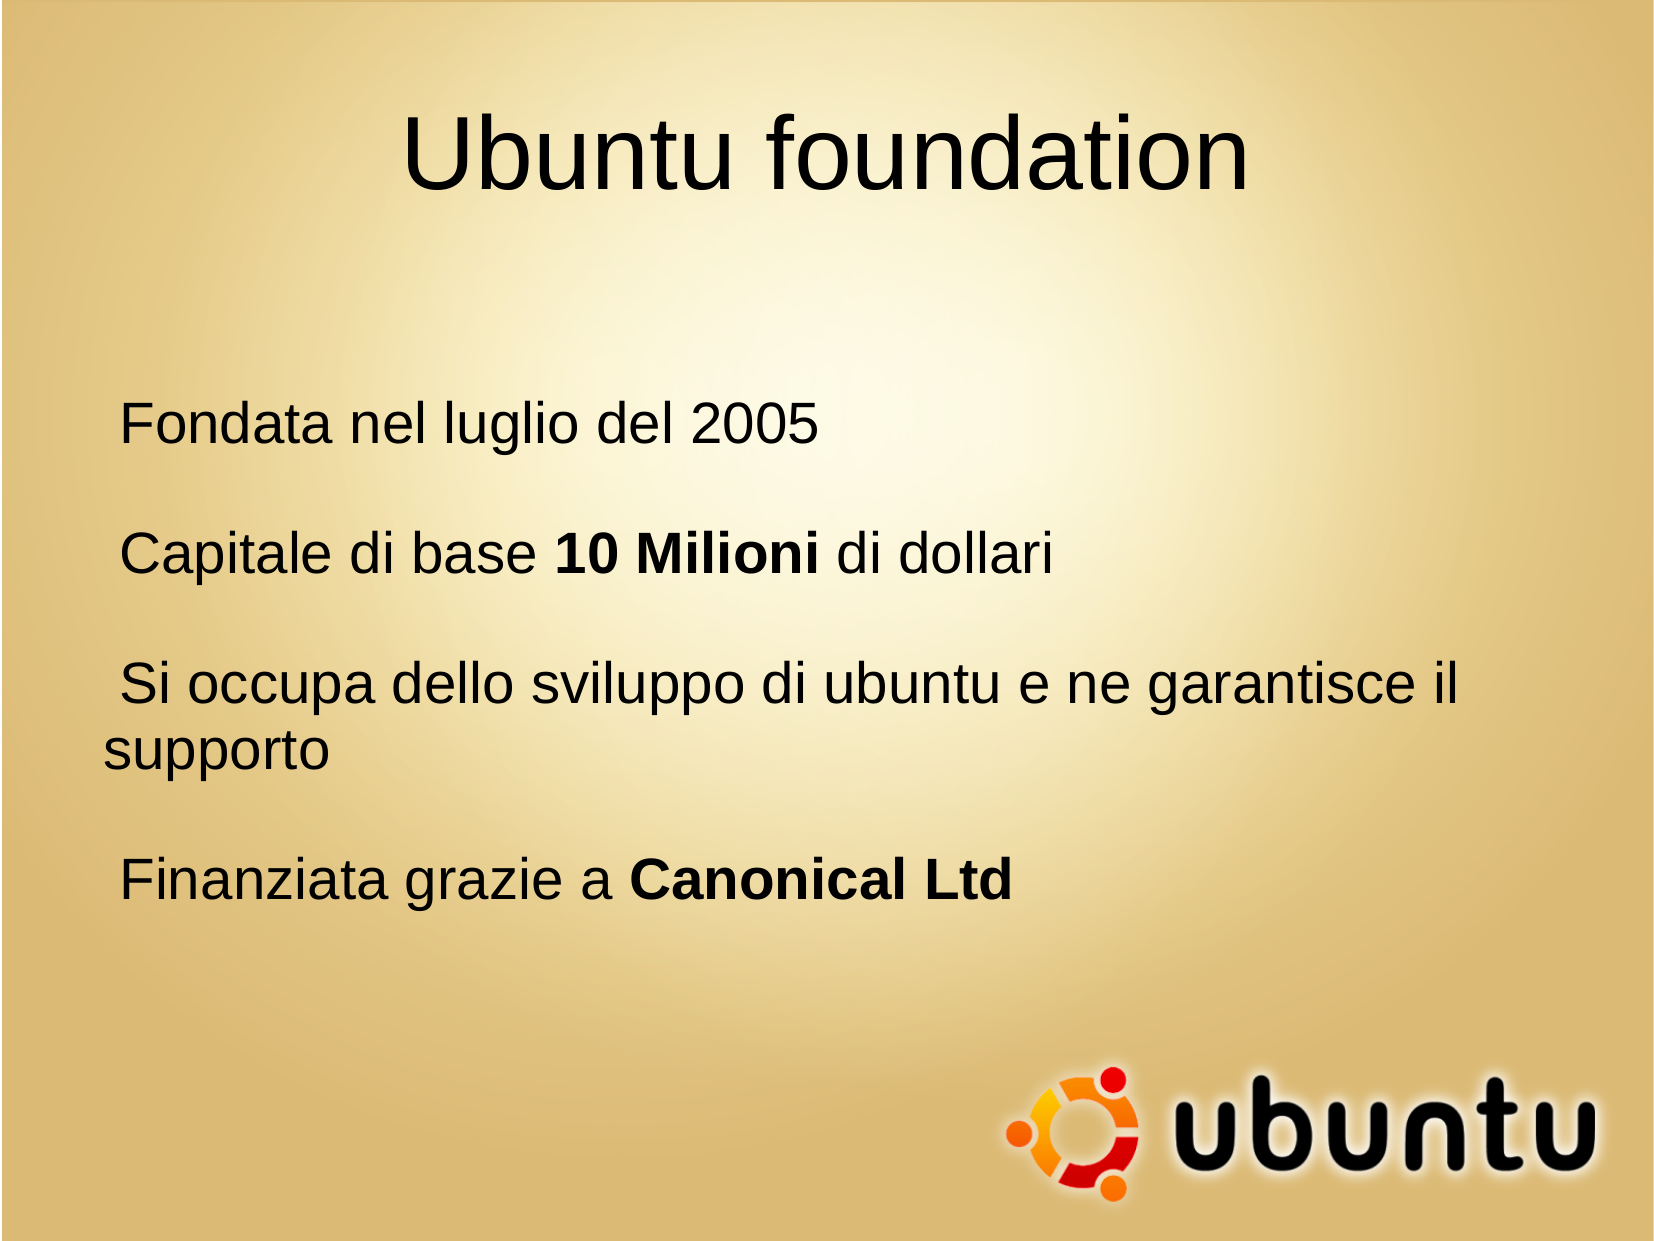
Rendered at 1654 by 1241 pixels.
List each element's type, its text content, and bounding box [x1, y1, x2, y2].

title Ubuntu foundation [82, 49, 1571, 257]
text_box Fondata nel luglio del 2005 Capitale di base 10 Milioni di dollari Si occupa dello sviluppo di ubuntu e ne garantisce il supporto Finanziata grazie a Canonical Ltd [88, 383, 1595, 935]
picture [2, 0, 1654, 1241]
